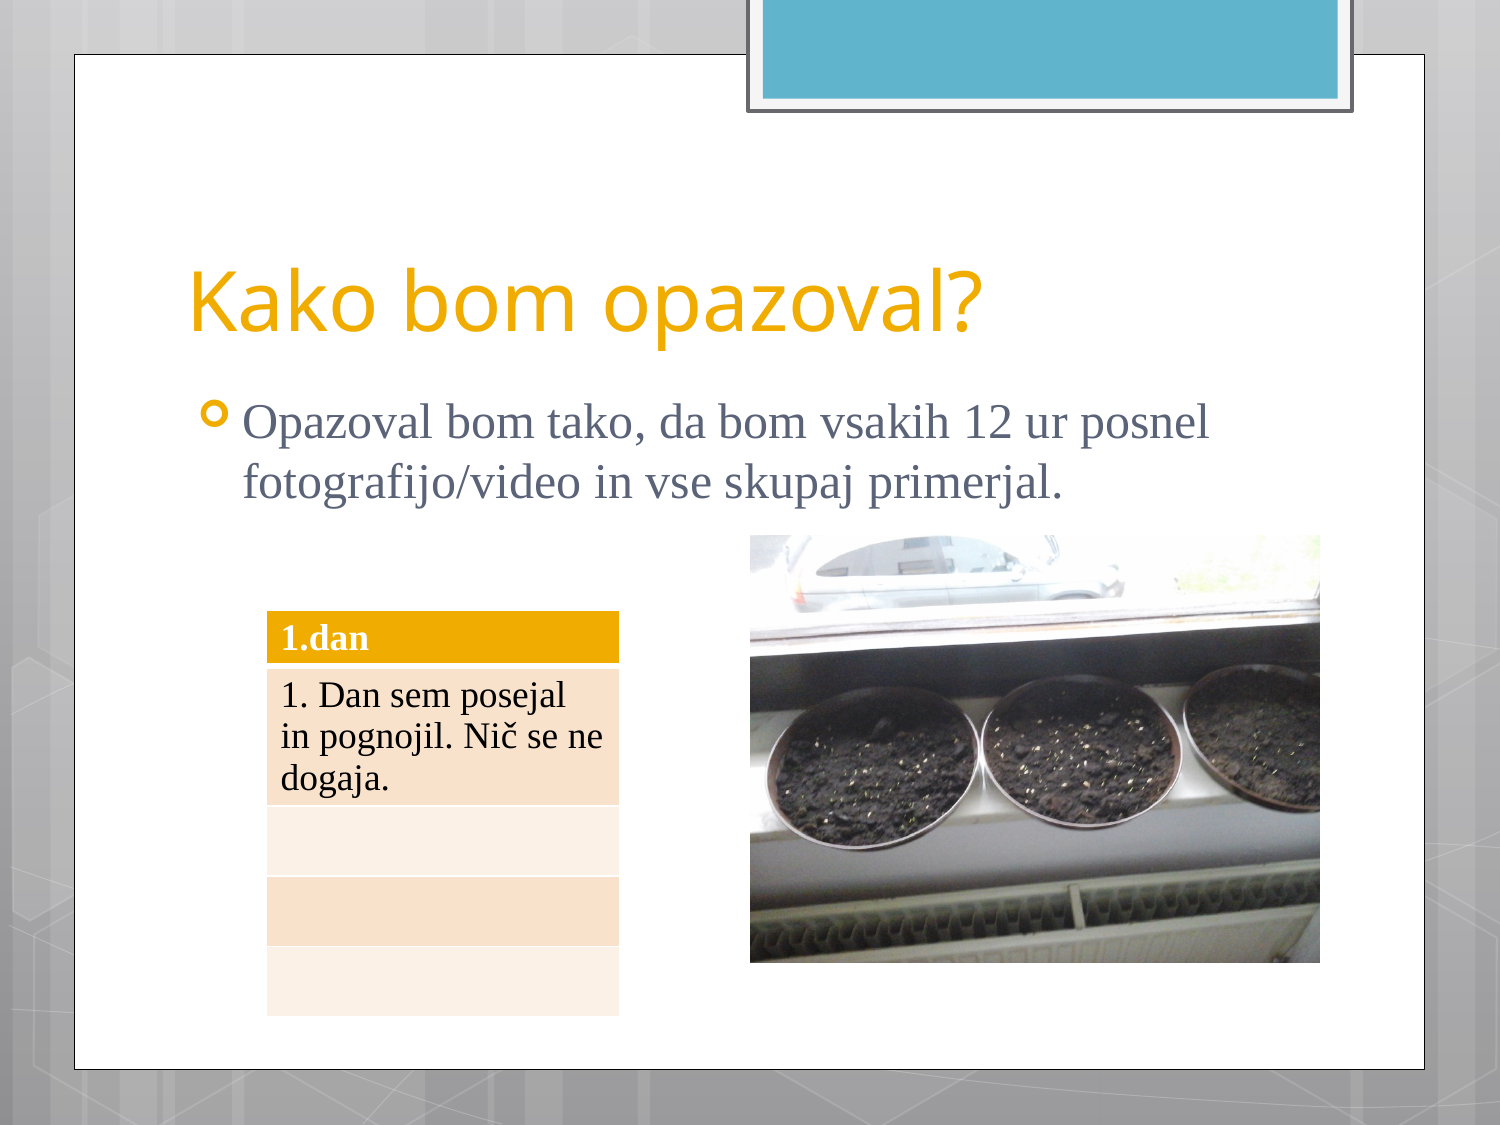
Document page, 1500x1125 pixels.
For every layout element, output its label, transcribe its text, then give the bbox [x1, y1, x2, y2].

table_cell [267, 947, 619, 1016]
table_cell 1. Dan sem posejal in pognojil. Nič se ne dogaja. [267, 669, 619, 805]
title Kako bom opazoval? [171, 168, 1324, 356]
table_header 1.dan [267, 611, 619, 663]
picture [750, 535, 1320, 963]
table_cell [267, 877, 619, 946]
table_cell [267, 807, 619, 875]
list Opazoval bom tako, da bom vsakih 12 ur posnel fotografijo/video in vse skupaj primerjal. [171, 381, 1283, 957]
